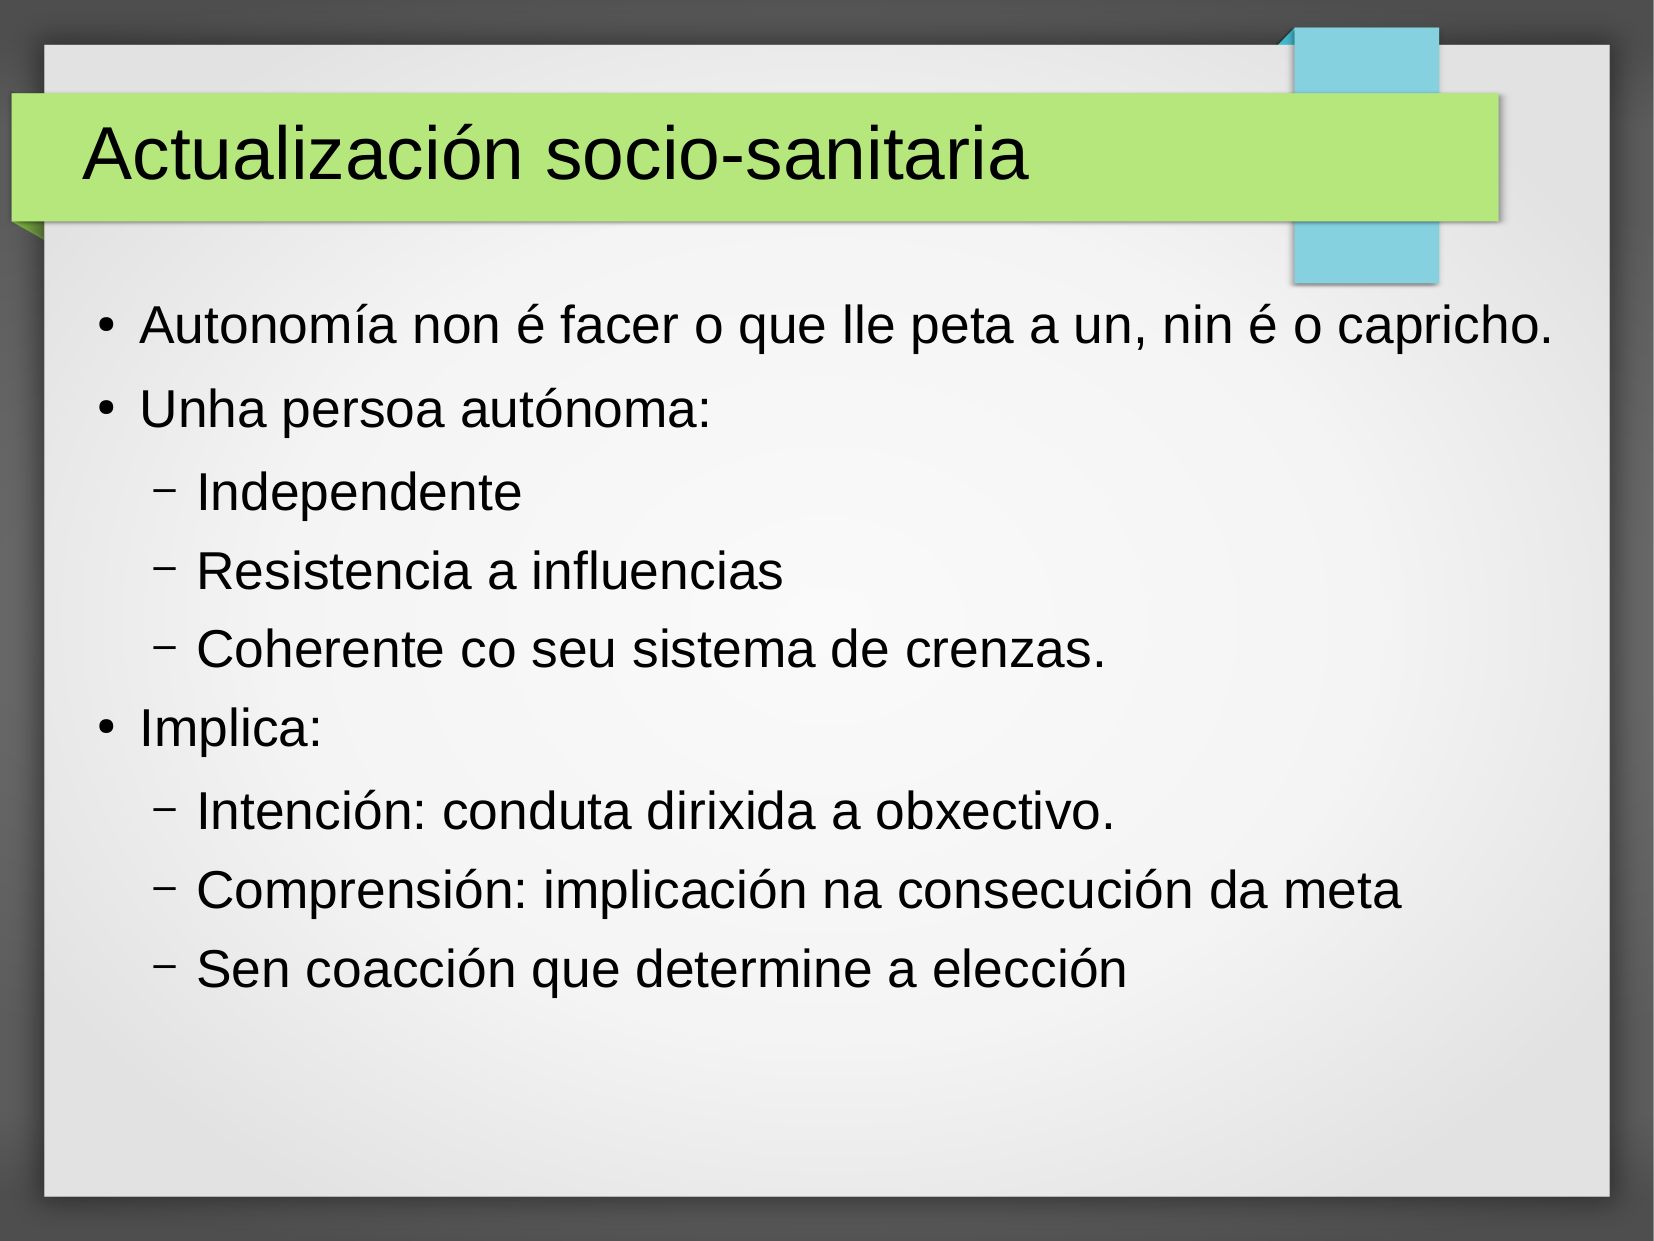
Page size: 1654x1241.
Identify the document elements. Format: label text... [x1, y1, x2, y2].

picture [0, 0, 1654, 1241]
title Actualización socio-sanitaria [82, 94, 1264, 213]
list Autonomía non é facer o que lle peta a un, nin é o capricho. Unha persoa autónoma: Independente Resistencia a influencias Coherente co seu sistema de crenzas. Implica: Intención: conduta dirixida a obxectivo. Comprensión: implicación na consecución da meta Sen coacción que determine a elección [82, 295, 1571, 1015]
